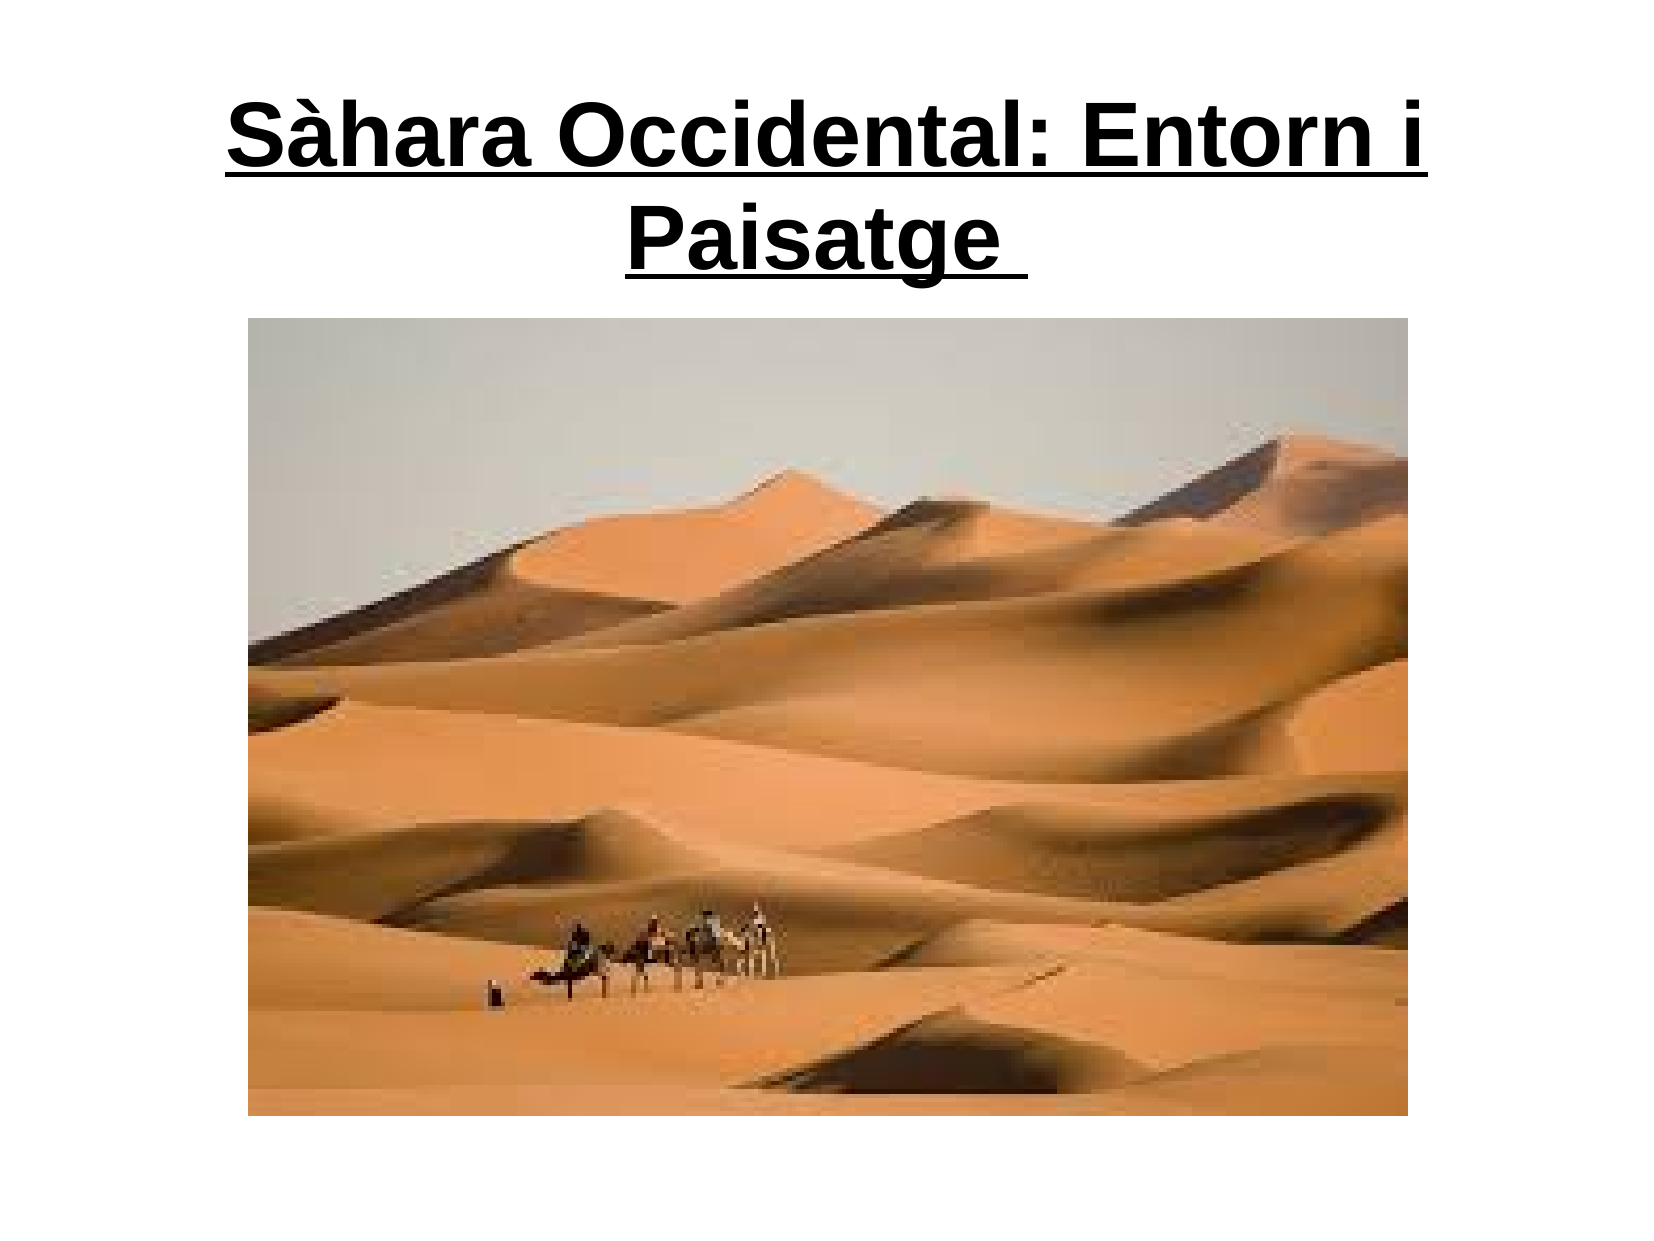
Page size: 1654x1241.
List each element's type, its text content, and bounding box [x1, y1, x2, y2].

title Sàhara Occidental: Entorn i Paisatge [82, 82, 1571, 290]
picture [248, 318, 1408, 1116]
